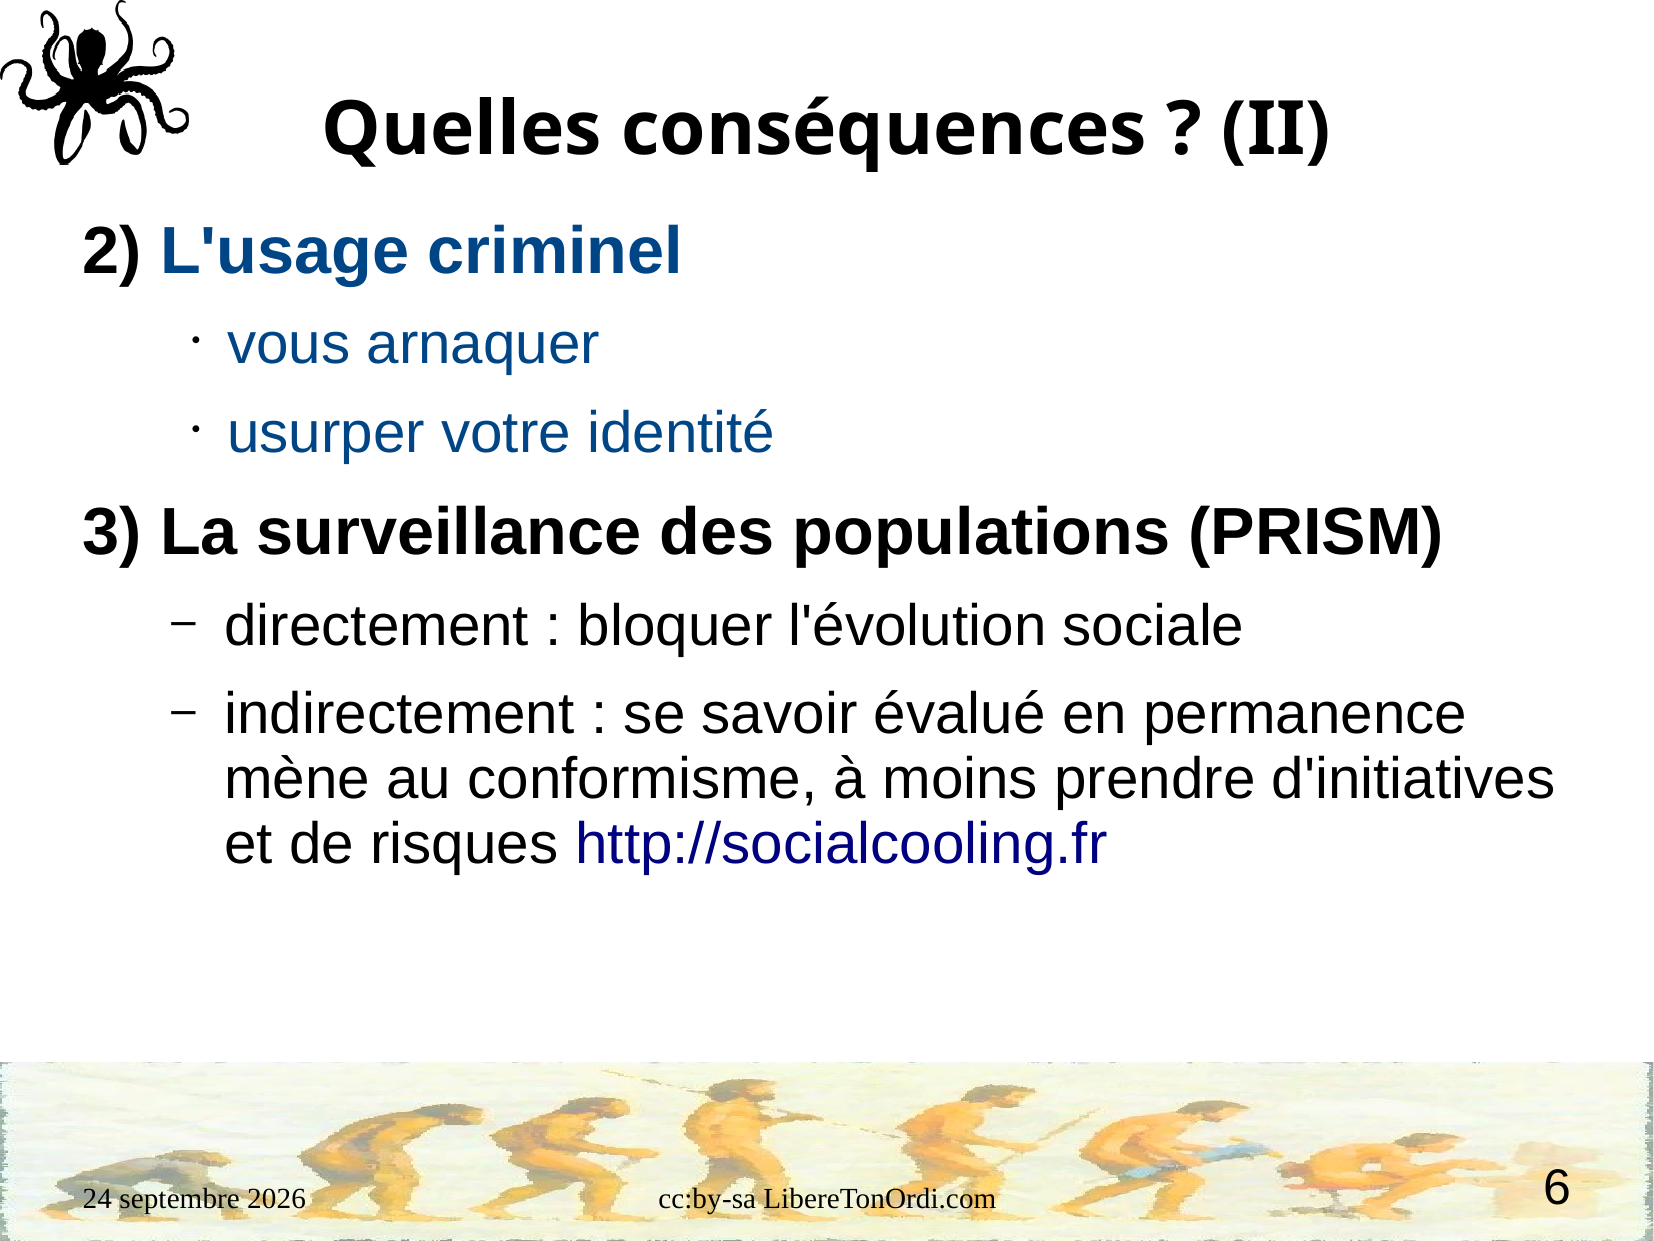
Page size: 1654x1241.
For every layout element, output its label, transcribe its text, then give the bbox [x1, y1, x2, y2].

picture [0, 1062, 1654, 1241]
list L'usage criminel vous arnaquer usurper votre identité La surveillance des populations (PRISM) directement : bloquer l'évolution sociale indirectement : se savoir évalué en permanence mène au conformisme, à moins prendre d'initiatives et de risques http://socialcooling.fr [82, 212, 1571, 1063]
title Quelles conséquences ? (II) [82, 48, 1571, 202]
picture [0, 0, 189, 165]
